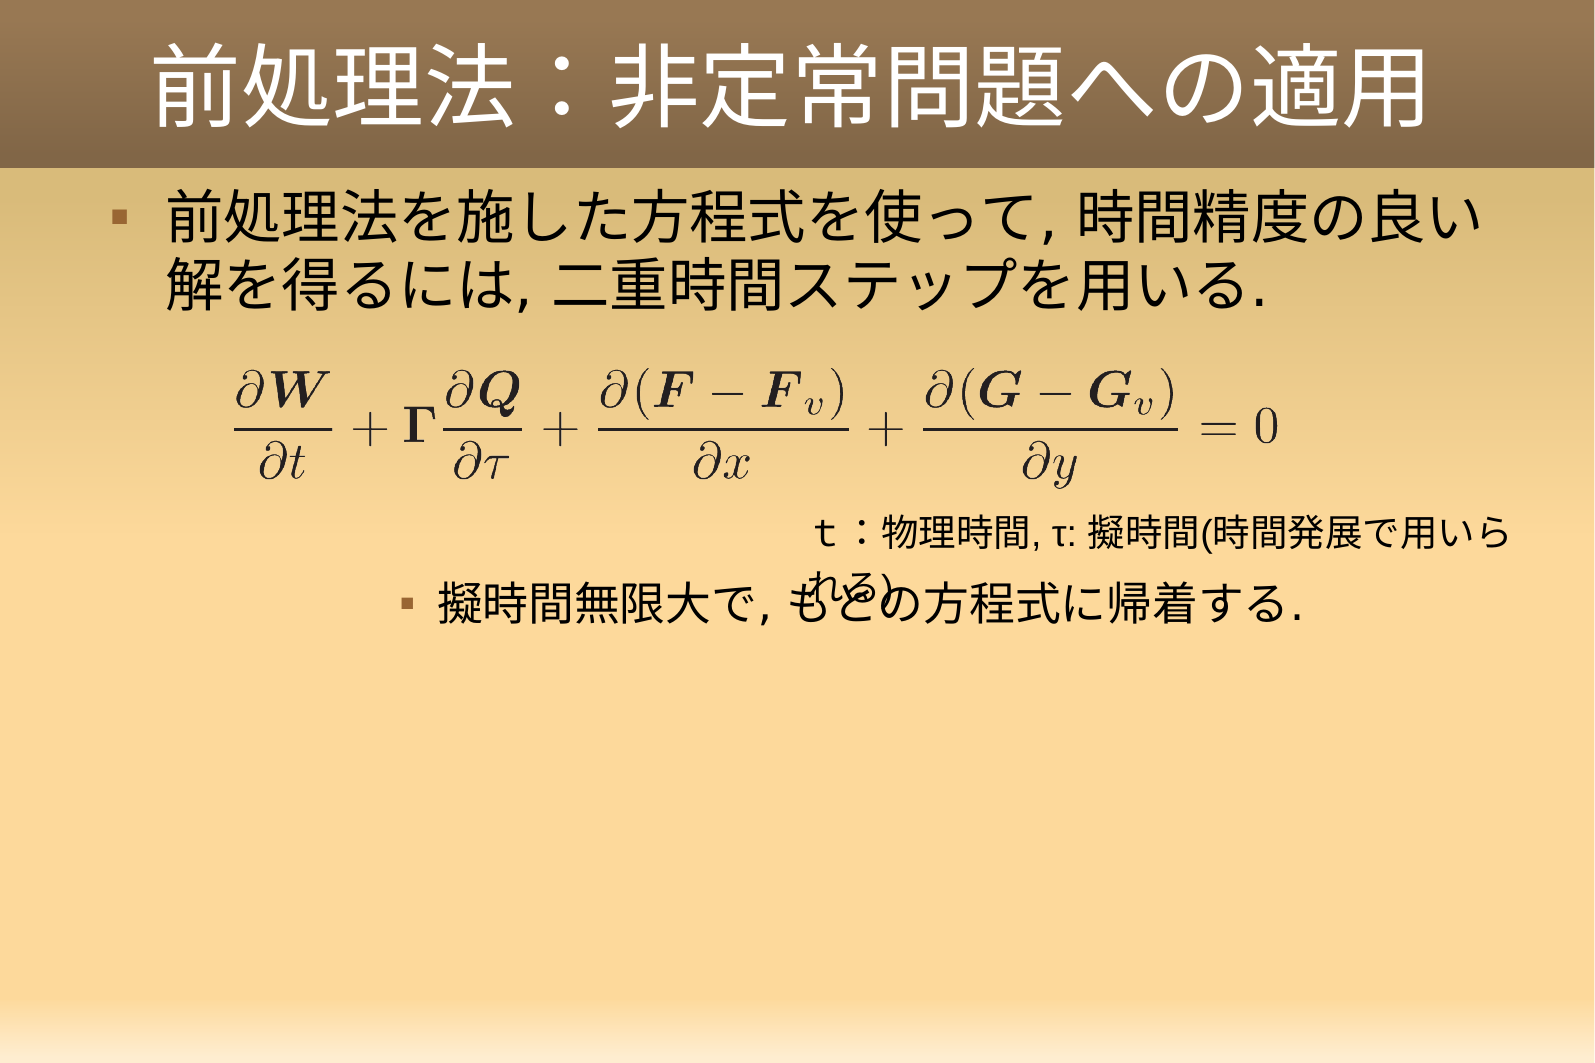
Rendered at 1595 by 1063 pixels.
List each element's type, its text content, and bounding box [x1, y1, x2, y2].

list 前処理法を施した方程式を使って, 時間精度の良い解を得るには, 二重時間ステップを用いる. 擬時間無限大で, もとの方程式に帰着する. [94, 184, 1530, 886]
text_box ｔ：物理時間, τ: 擬時間(時間発展で用いられる) [791, 496, 1560, 553]
picture [0, 0, 1595, 1063]
title 前処理法：非定常問題への適用 [74, 0, 1510, 178]
